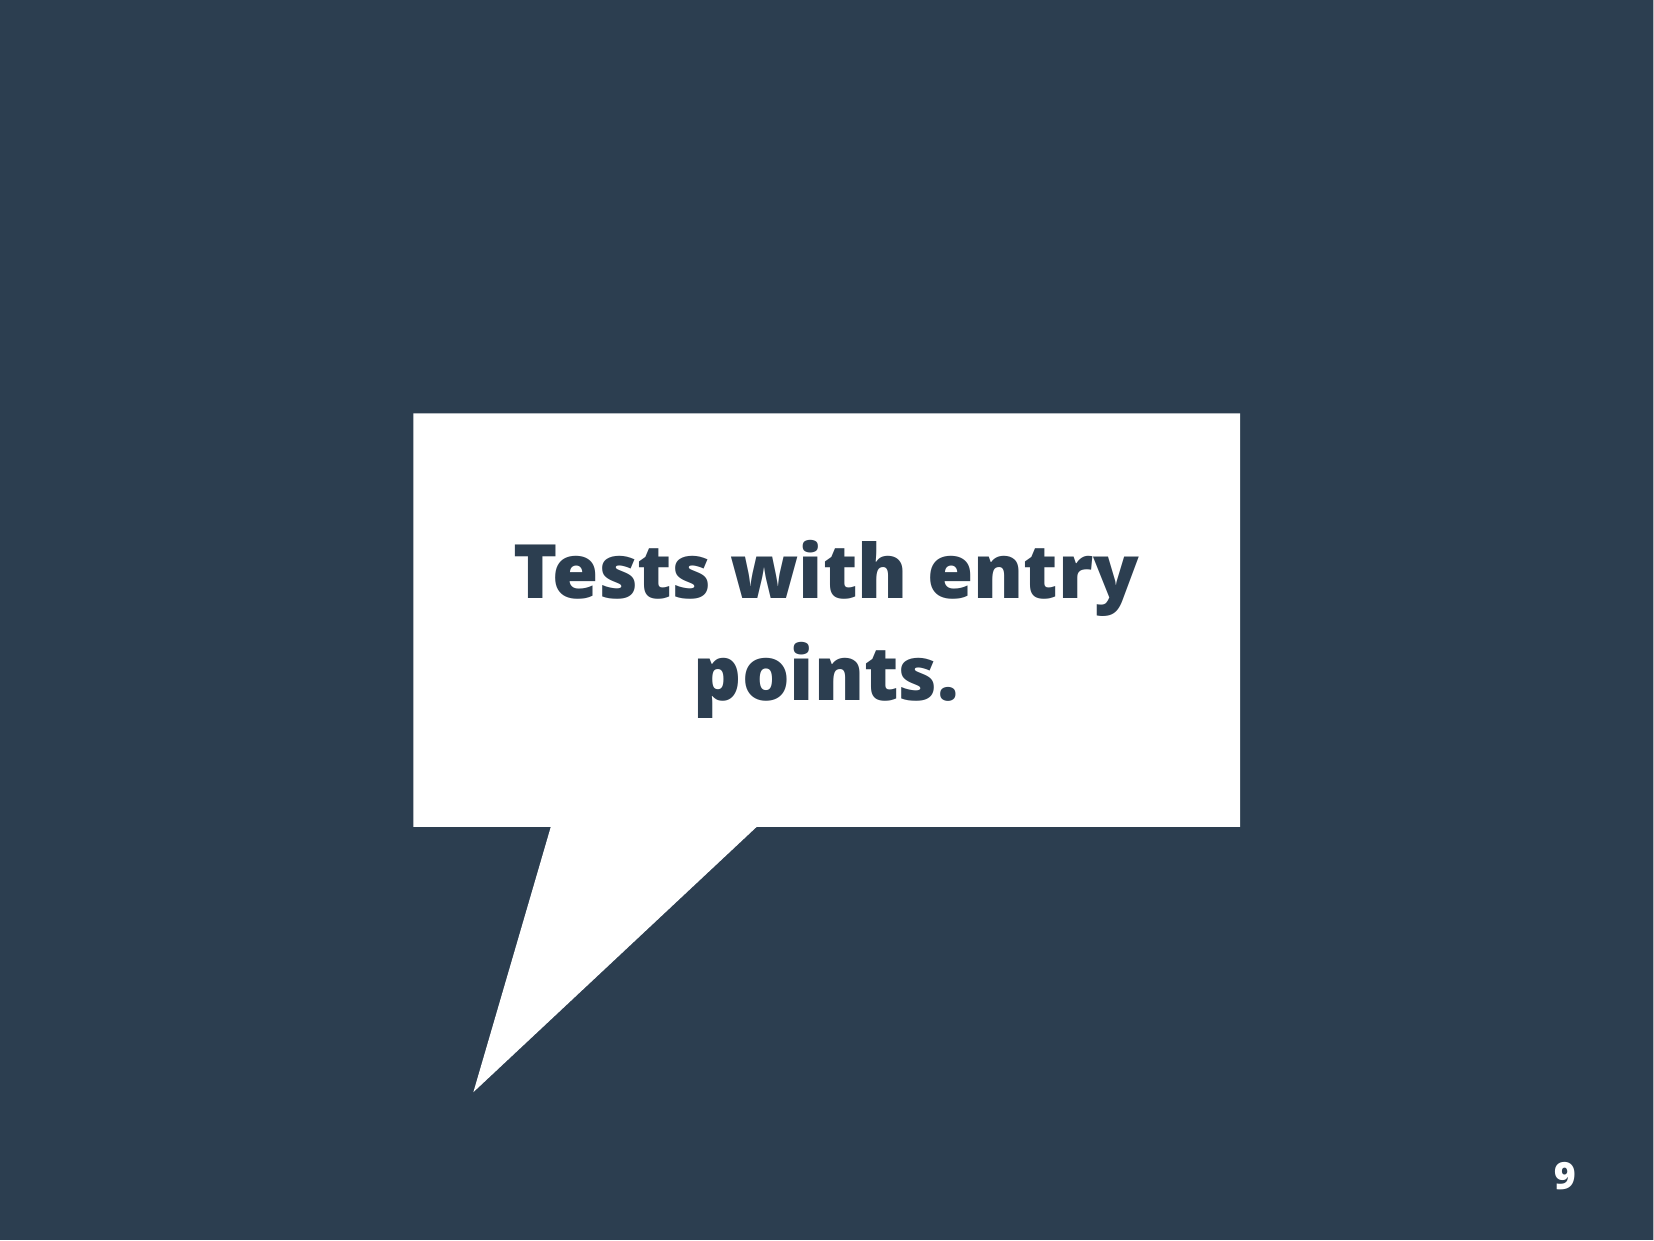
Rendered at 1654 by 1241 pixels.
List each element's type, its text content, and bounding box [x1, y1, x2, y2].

title Tests with entry points. [442, 442, 1211, 798]
